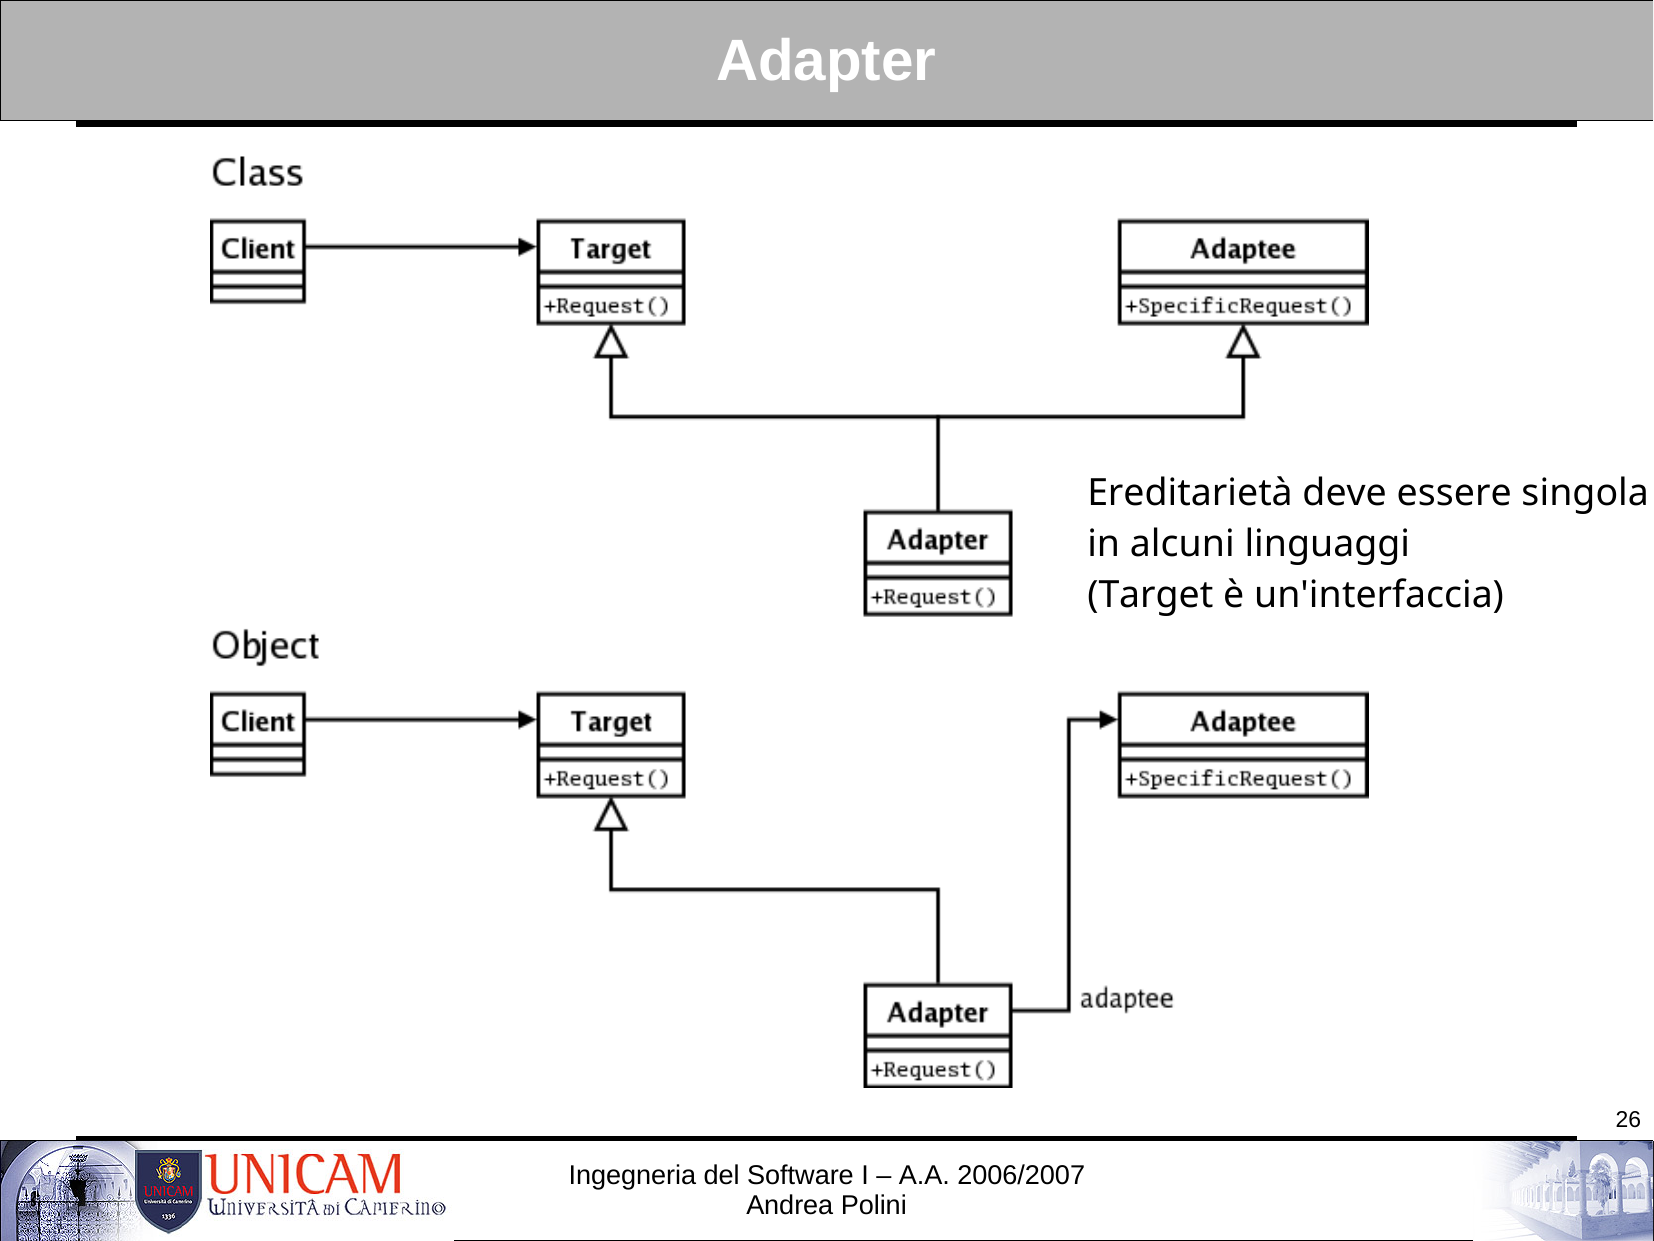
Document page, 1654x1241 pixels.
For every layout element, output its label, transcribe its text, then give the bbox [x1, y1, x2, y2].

text_box Ereditarietà deve essere singola in alcuni linguaggi (Target è un'interfaccia) [1072, 458, 1637, 609]
picture [210, 146, 1369, 1088]
title Adapter [0, 0, 1653, 121]
picture [0, 1141, 454, 1241]
picture [1473, 1141, 1654, 1241]
